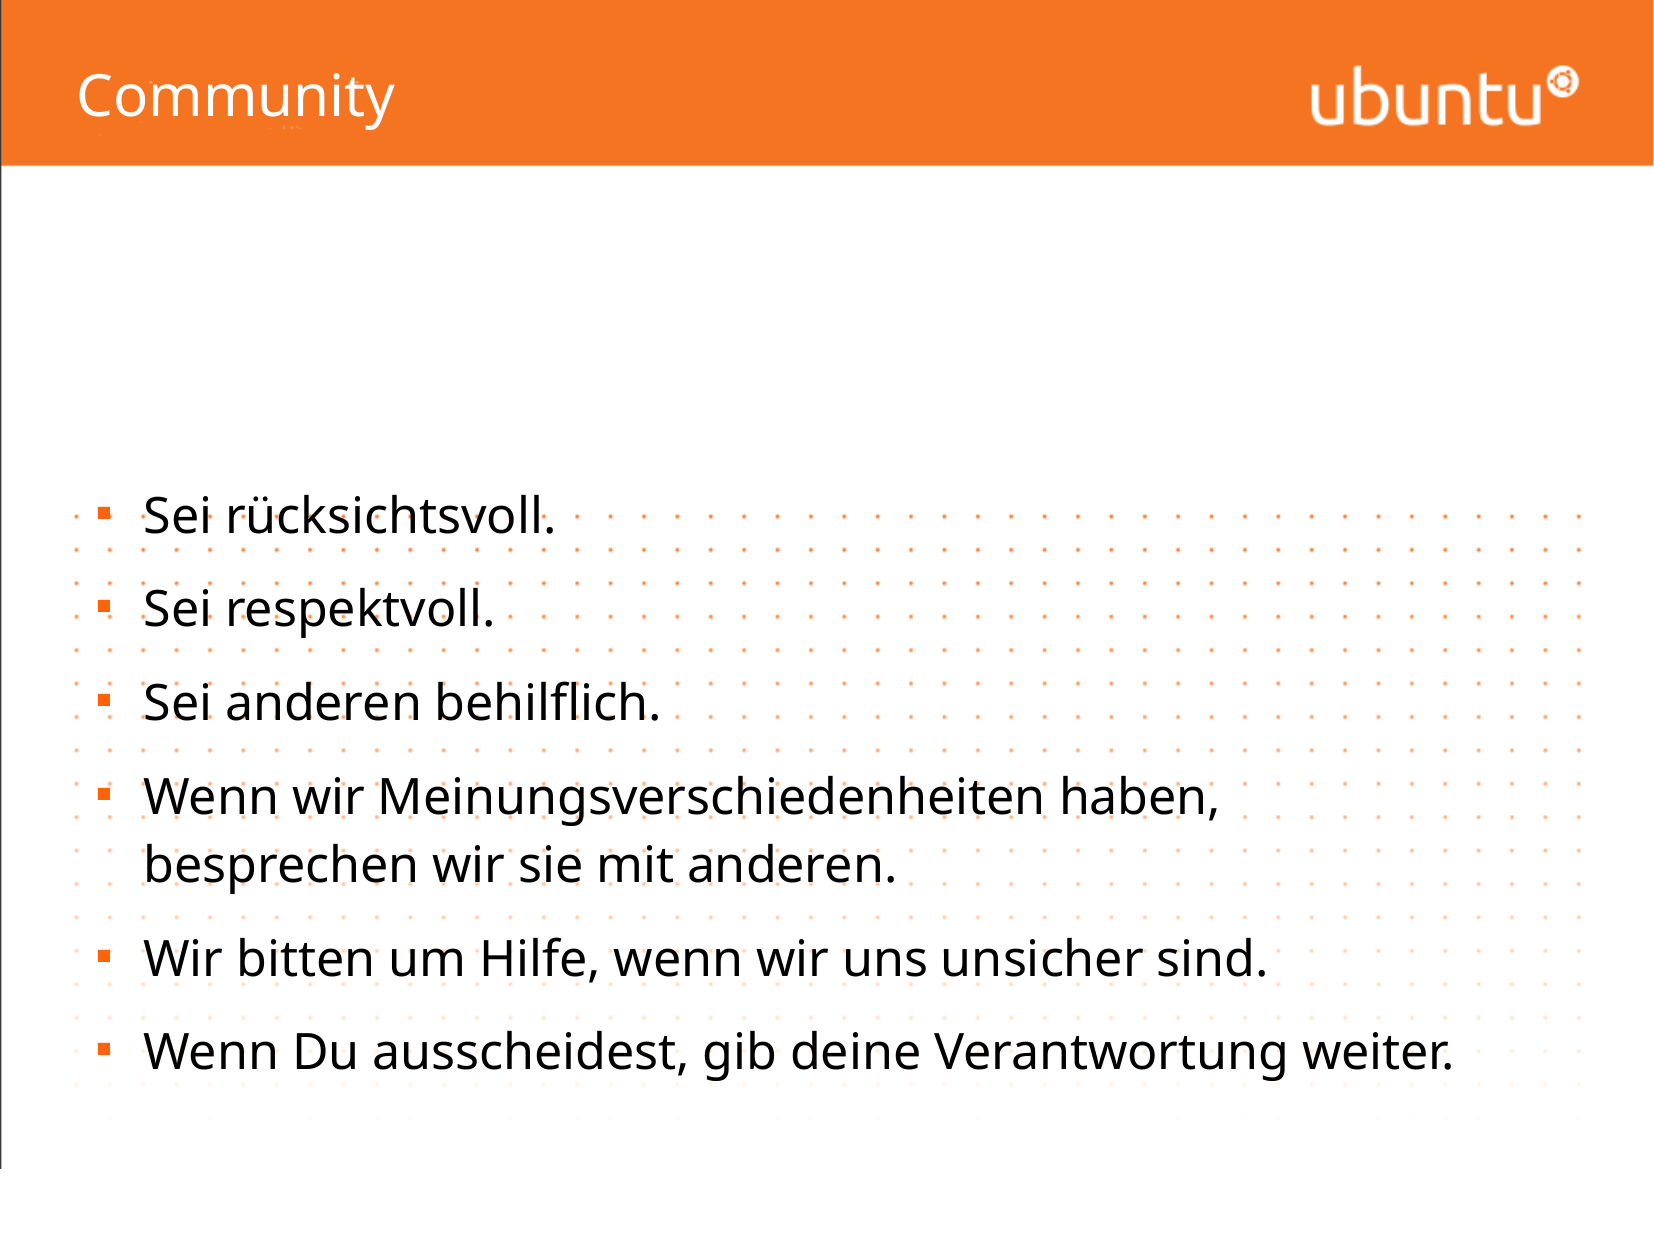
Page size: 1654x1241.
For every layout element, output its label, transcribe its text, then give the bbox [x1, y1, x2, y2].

list Sei rücksichtsvoll. Sei respektvoll. Sei anderen behilflich. Wenn wir Meinungsverschiedenheiten haben, besprechen wir sie mit anderen. Wir bitten um Hilfe, wenn wir uns unsicher sind. Wenn Du ausscheidest, gib deine Verantwortung weiter. [82, 479, 1462, 1109]
picture [0, 0, 1654, 1169]
title Community [76, 29, 1565, 158]
